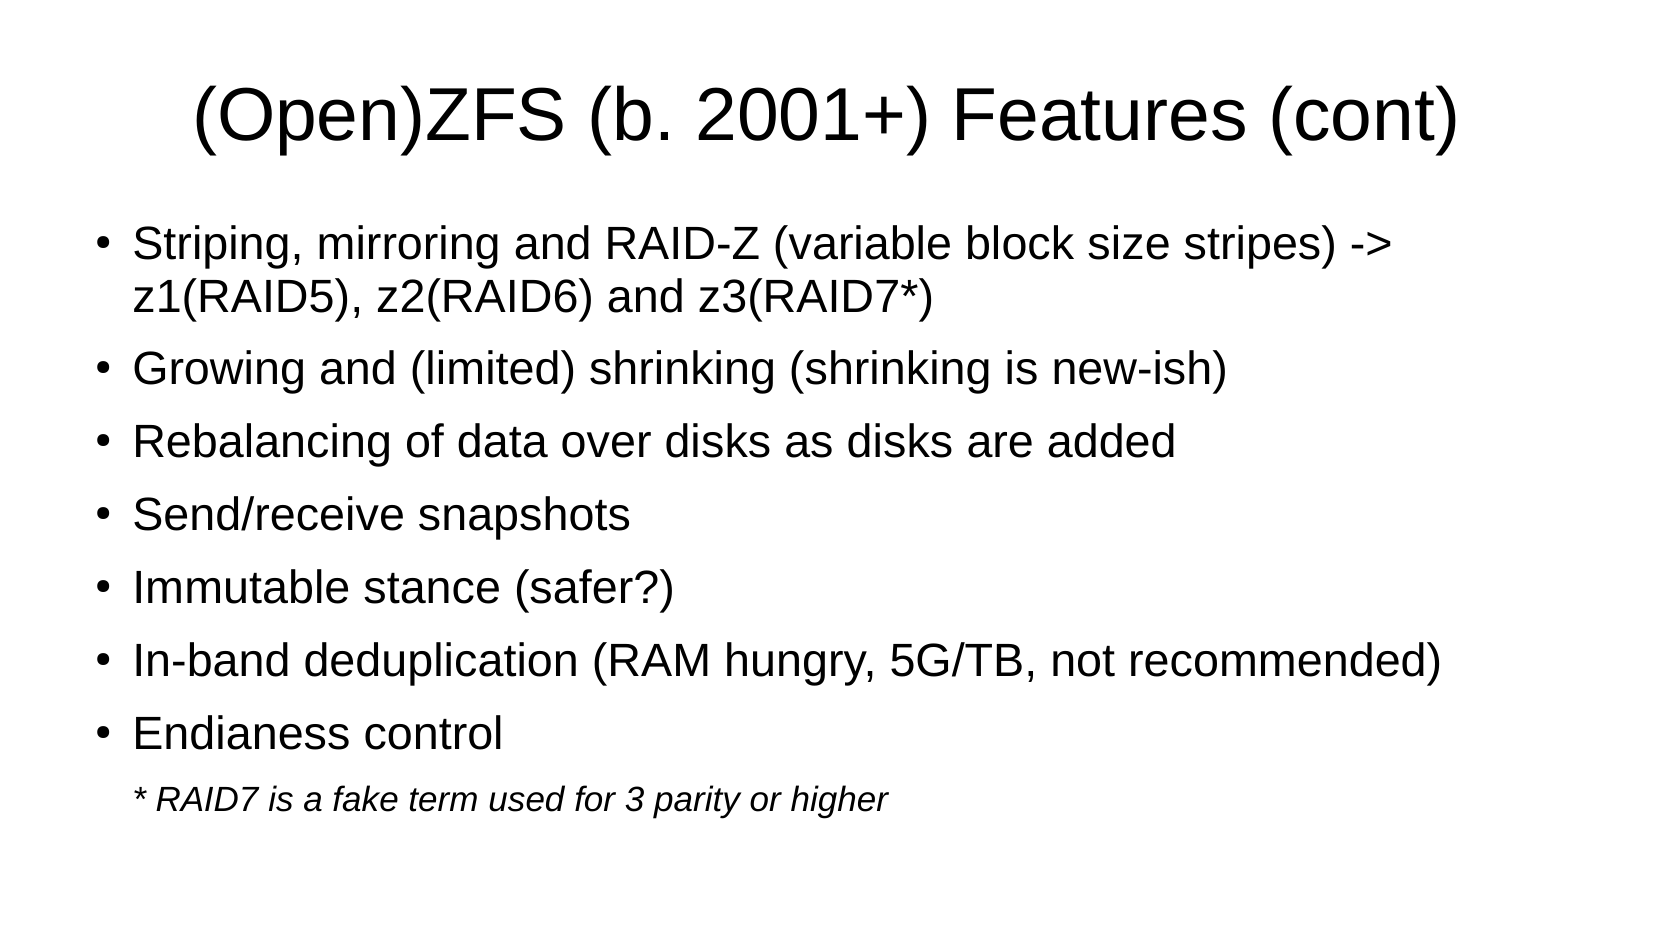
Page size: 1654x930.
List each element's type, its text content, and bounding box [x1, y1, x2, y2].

title (Open)ZFS (b. 2001+) Features (cont) [82, 37, 1571, 193]
list Striping, mirroring and RAID-Z (variable block size stripes) -> z1(RAID5), z2(RAID6) and z3(RAID7*) Growing and (limited) shrinking (shrinking is new-ish) Rebalancing of data over disks as disks are added Send/receive snapshots Immutable stance (safer?) In-band deduplication (RAM hungry, 5G/TB, not recommended) Endianess control * RAID7 is a fake term used for 3 parity or higher [82, 217, 1571, 826]
